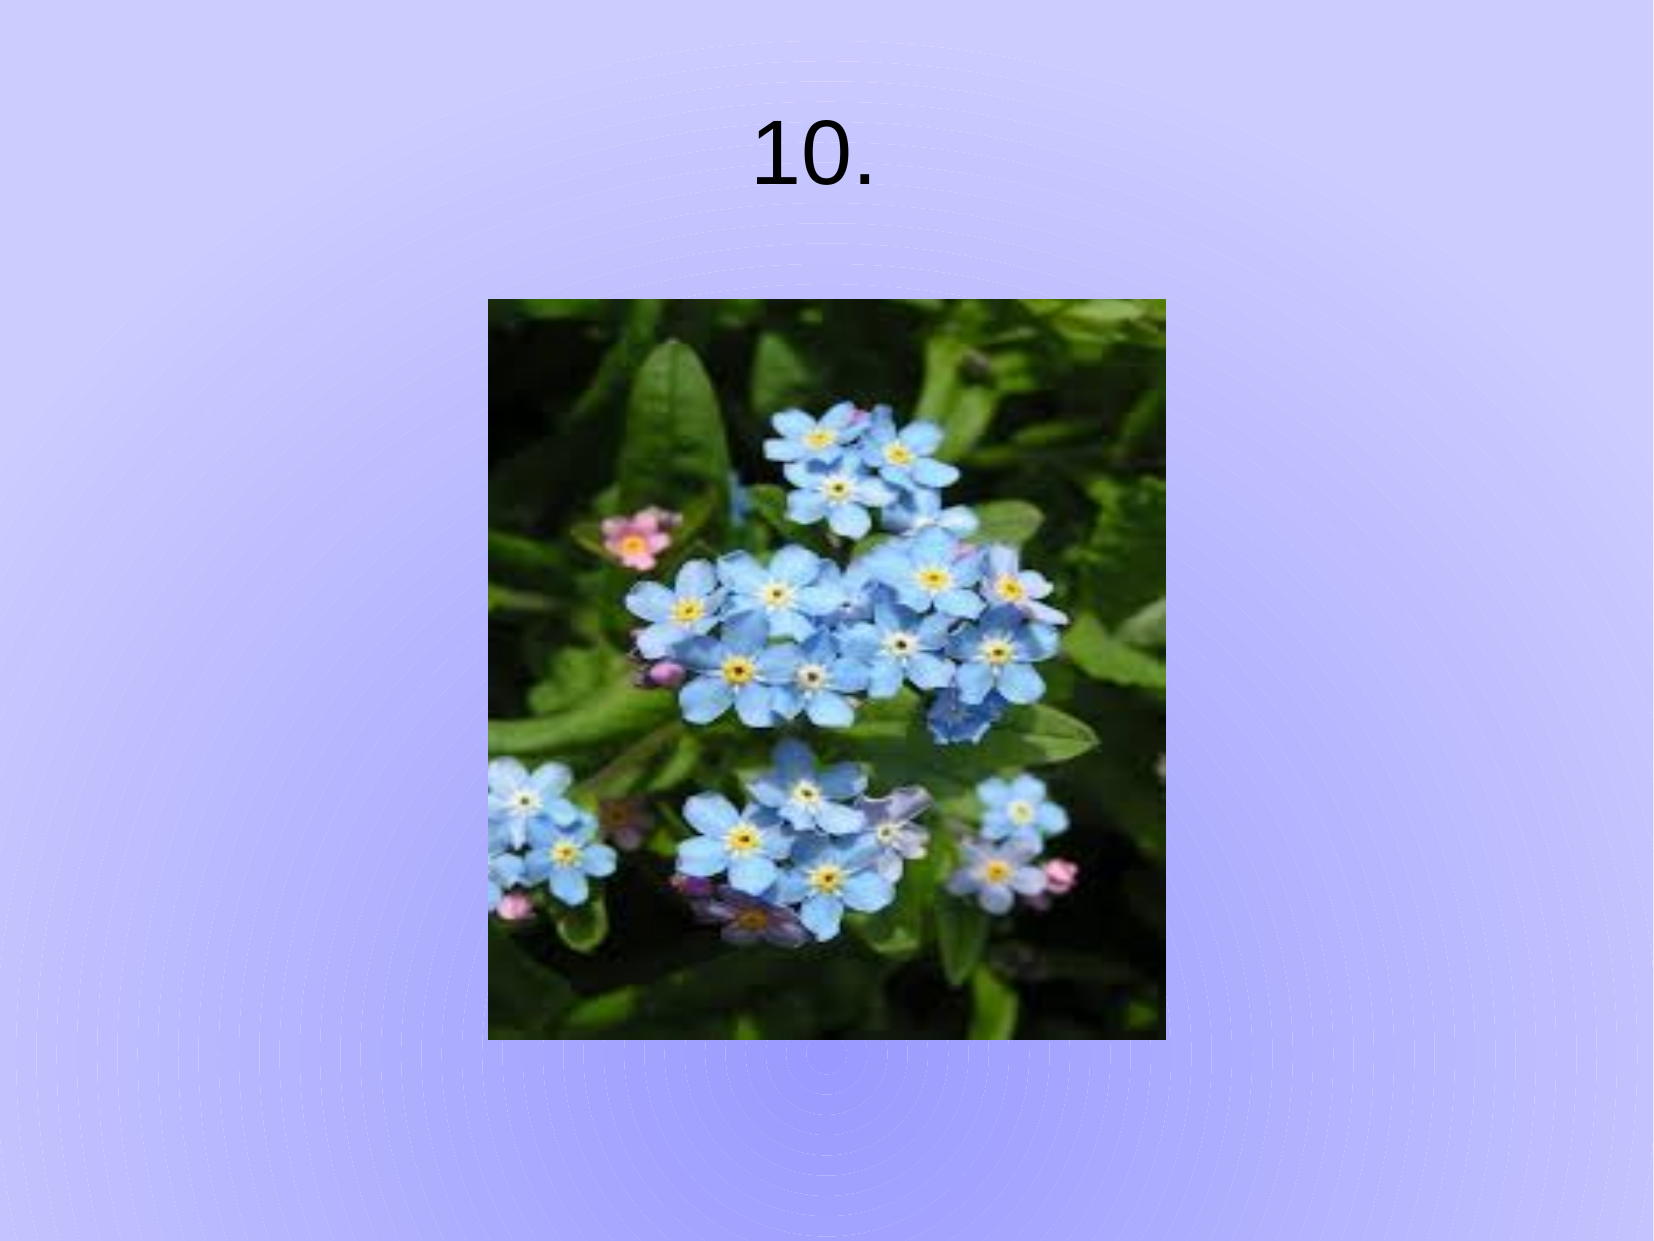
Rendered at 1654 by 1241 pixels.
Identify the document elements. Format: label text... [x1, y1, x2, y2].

title 10. [82, 49, 1571, 257]
picture [488, 299, 1166, 1040]
